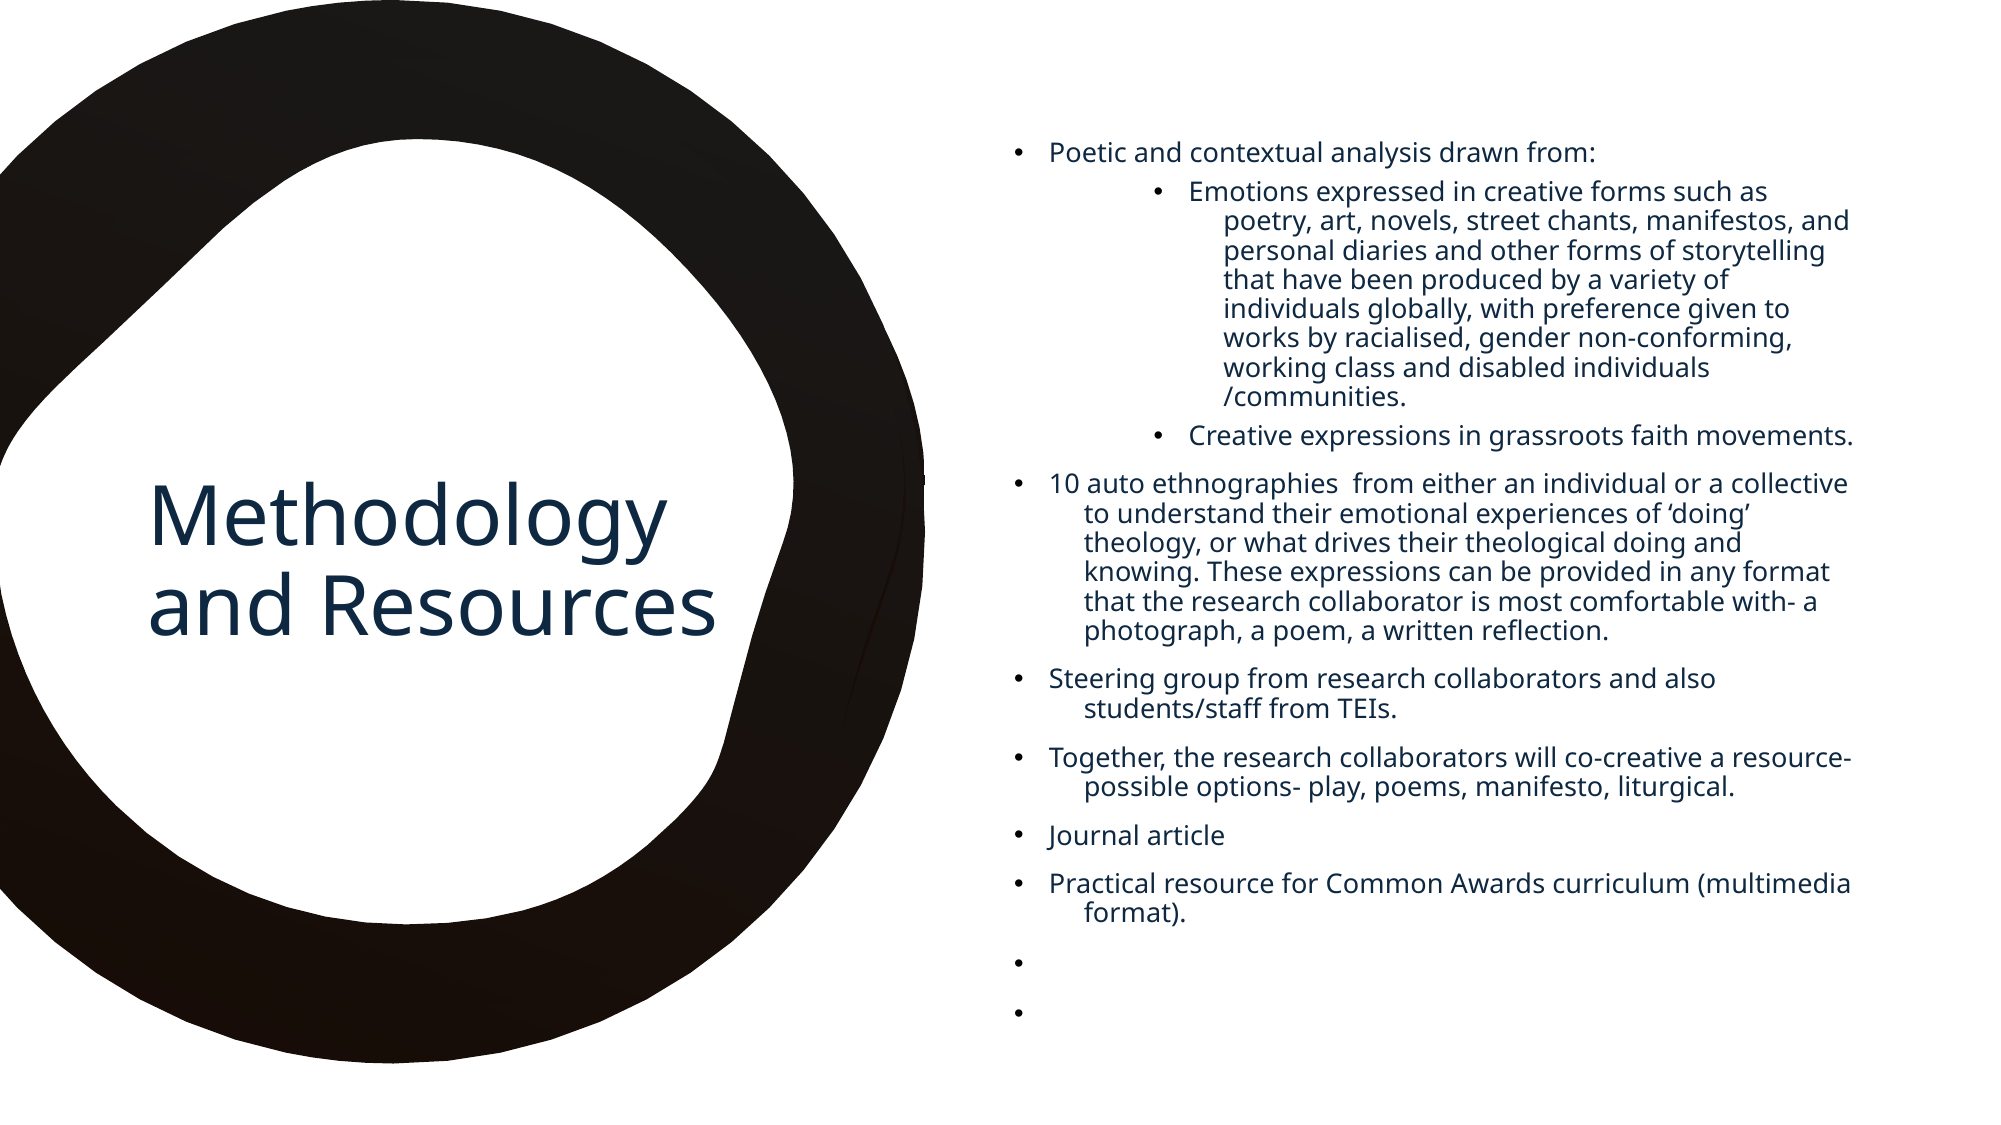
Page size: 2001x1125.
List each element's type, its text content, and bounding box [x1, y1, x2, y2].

title Methodology and Resources [131, 336, 734, 790]
text_box [0, 0, 2000, 1125]
list Poetic and contextual analysis drawn from: Emotions expressed in creative forms such as poetry, art, novels, street chants, manifestos, and personal diaries and other forms of storytelling that have been produced by a variety of individuals globally, with preference given to works by racialised, gender non-conforming, working class and disabled individuals /communities. Creative expressions in grassroots faith movements. 10 auto ethnographies from either an individual or a collective to understand their emotional experiences of ‘doing’ theology, or what drives their theological doing and knowing. These expressions can be provided in any format that the research collaborator is most comfortable with- a photograph, a poem, a written reflection. Steering group from research collaborators and also students/staff from TEIs. Together, the research collaborators will co-creative a resource- possible options- play, poems, manifesto, liturgical. Journal article Practical resource for Common Awards curriculum (multimedia format). [999, 131, 1870, 990]
